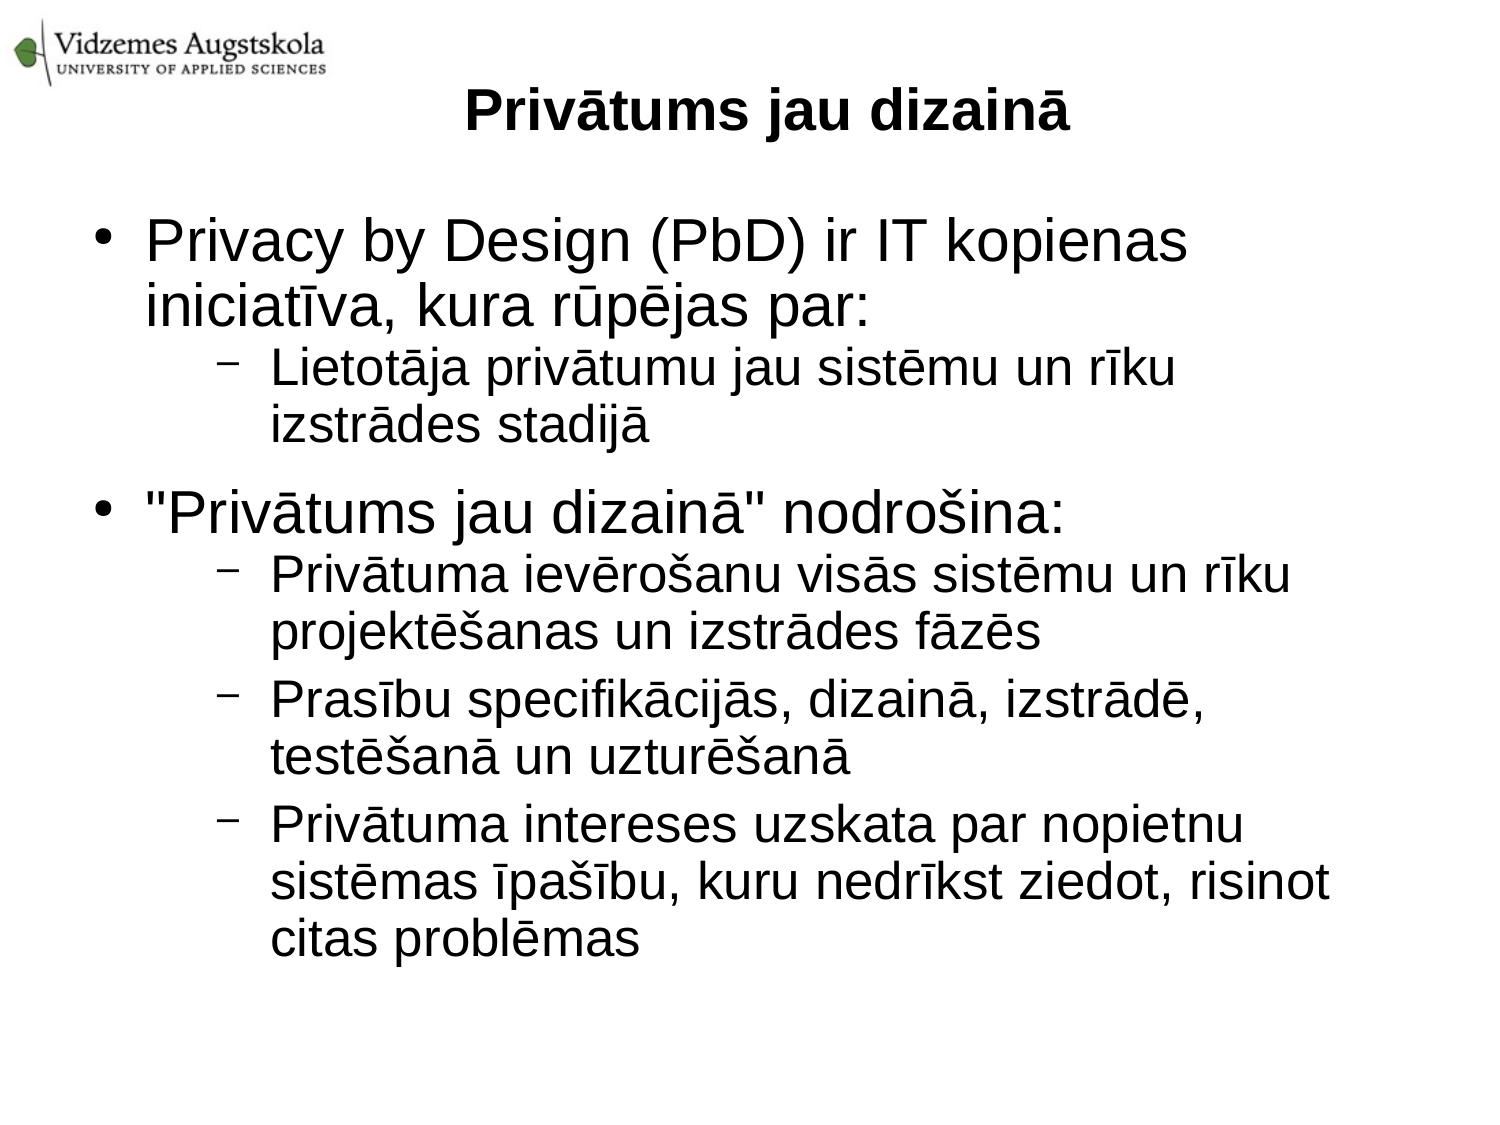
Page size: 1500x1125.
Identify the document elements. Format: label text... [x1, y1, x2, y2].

list Privacy by Design (PbD) ir IT kopienas iniciatīva, kura rūpējas par: Lietotāja privātumu jau sistēmu un rīku izstrādes stadijā "Privātums jau dizainā" nodrošina: Privātuma ievērošanu visās sistēmu un rīku projektēšanas un izstrādes fāzēs Prasību specifikācijās, dizainā, izstrādē, testēšanā un uzturēšanā Privātuma intereses uzskata par nopietnu sistēmas īpašību, kuru nedrīkst ziedot, risinot citas problēmas [75, 204, 1395, 1075]
picture [5, 2, 334, 102]
title Privātums jau dizainā [75, 44, 1425, 177]
